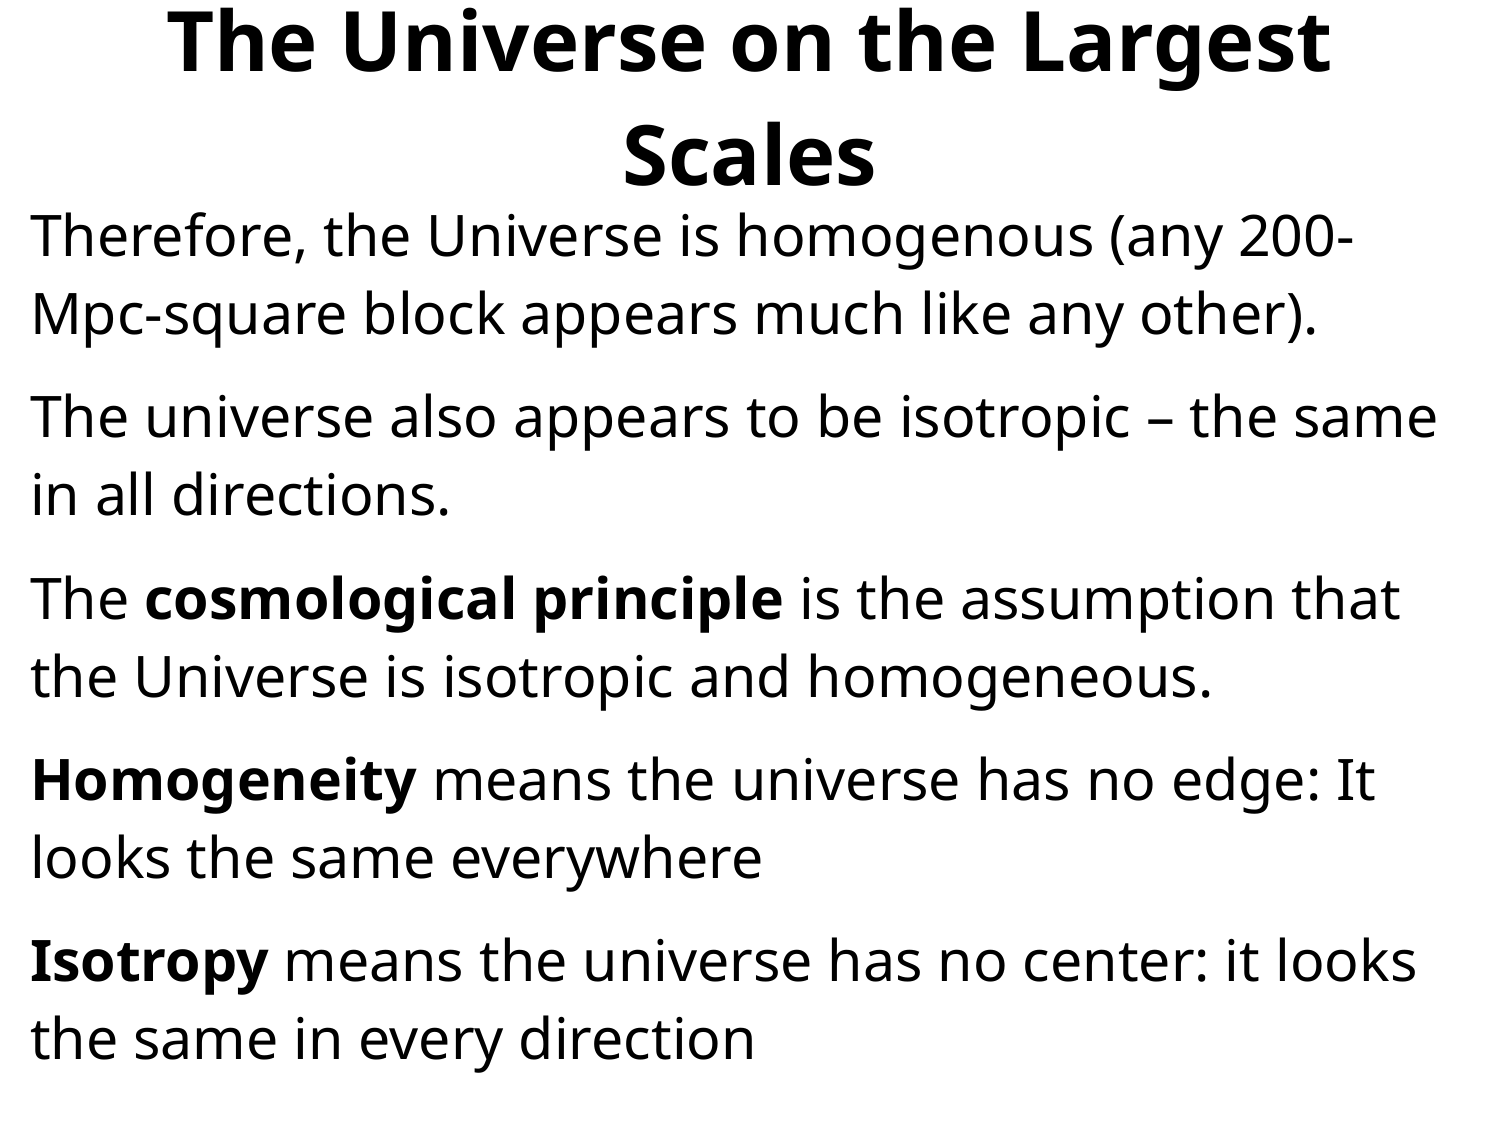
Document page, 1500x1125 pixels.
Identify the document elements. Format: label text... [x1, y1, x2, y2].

list Therefore, the Universe is homogenous (any 200-Mpc-square block appears much like any other). The universe also appears to be isotropic – the same in all directions. The cosmological principle is the assumption that the Universe is isotropic and homogeneous. Homogeneity means the universe has no edge: It looks the same everywhere Isotropy means the universe has no center: it looks the same in every direction [30, 195, 1471, 1096]
title The Universe on the Largest Scales [30, 47, 1471, 145]
